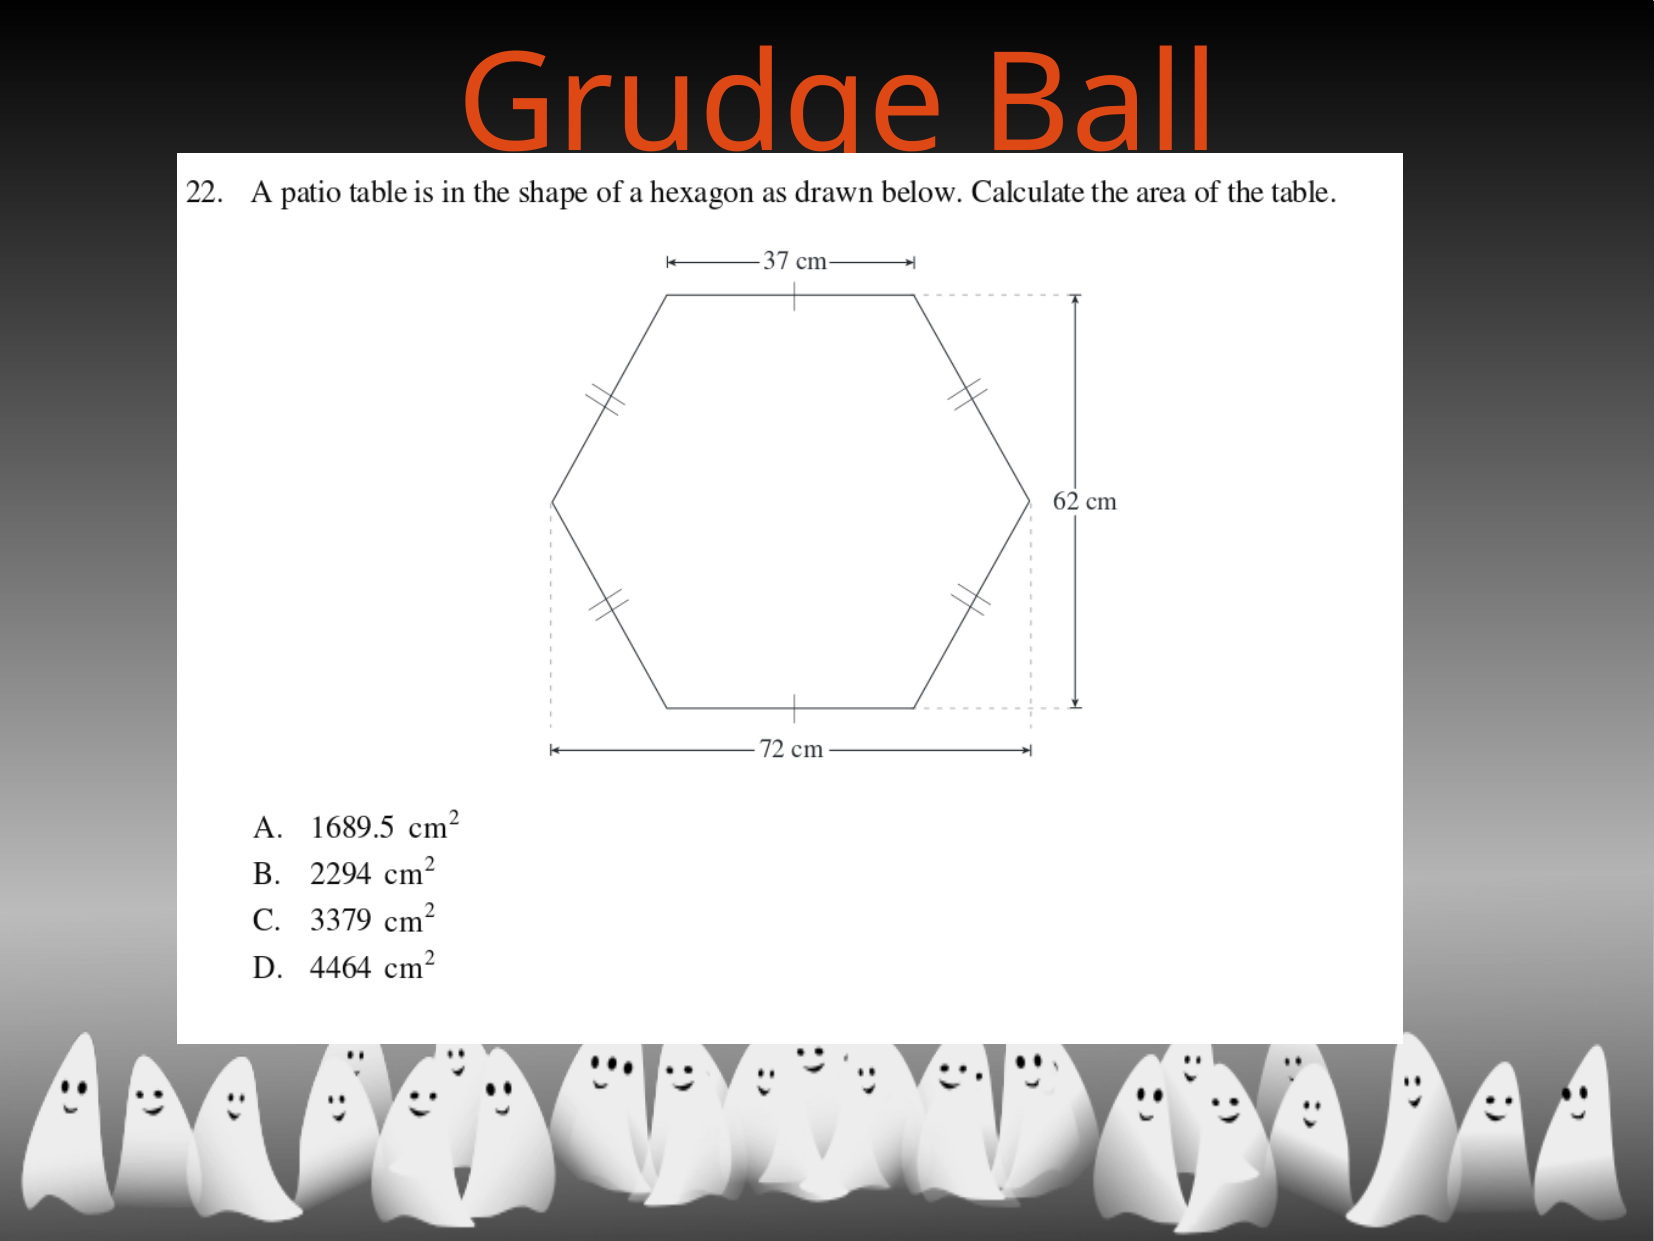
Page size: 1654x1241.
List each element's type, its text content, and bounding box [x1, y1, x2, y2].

title Grudge Ball [94, 0, 1583, 201]
picture [0, 153, 1654, 1241]
